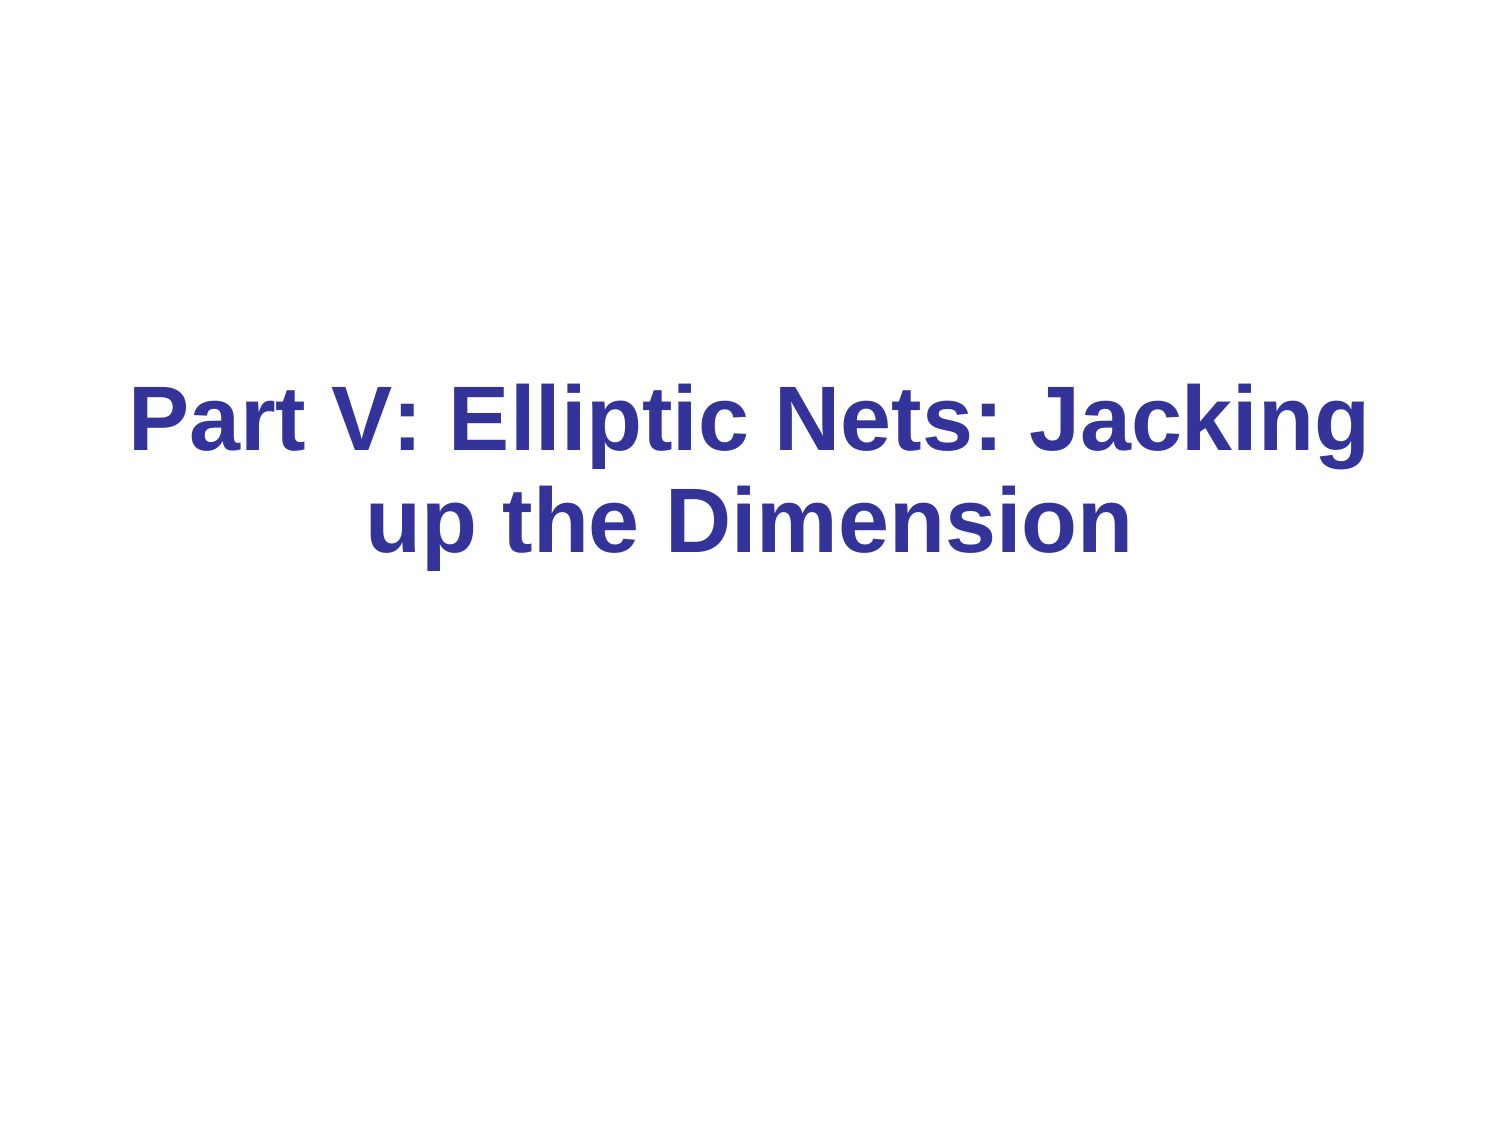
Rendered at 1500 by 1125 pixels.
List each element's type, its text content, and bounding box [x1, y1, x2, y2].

title Part V: Elliptic Nets: Jacking up the Dimension [112, 349, 1388, 591]
